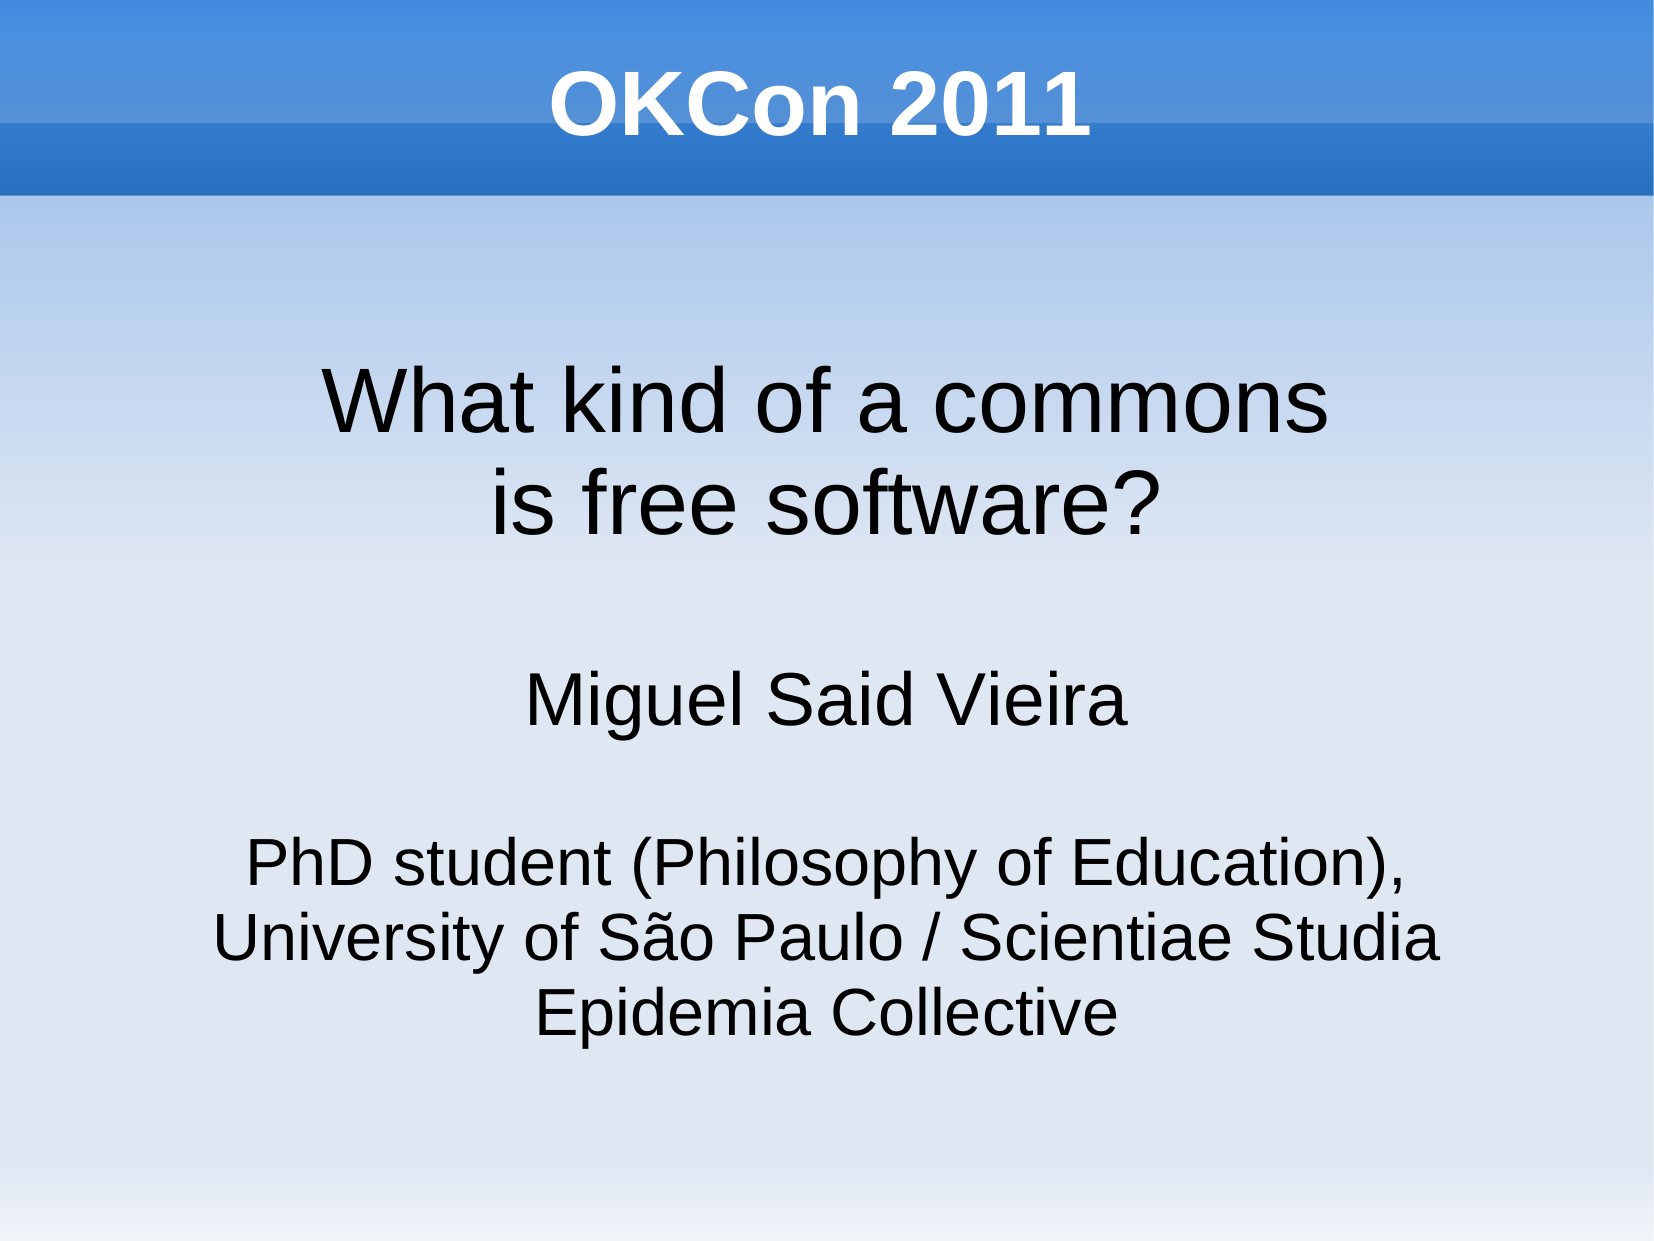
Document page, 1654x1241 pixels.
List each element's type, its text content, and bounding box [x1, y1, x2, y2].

subtitle What kind of a commons is free software? Miguel Said Vieira PhD student (Philosophy of Education), University of São Paulo / Scientiae Studia Epidemia Collective [82, 297, 1571, 1102]
picture [0, 0, 1654, 1241]
title OKCon 2011 [76, 0, 1565, 208]
